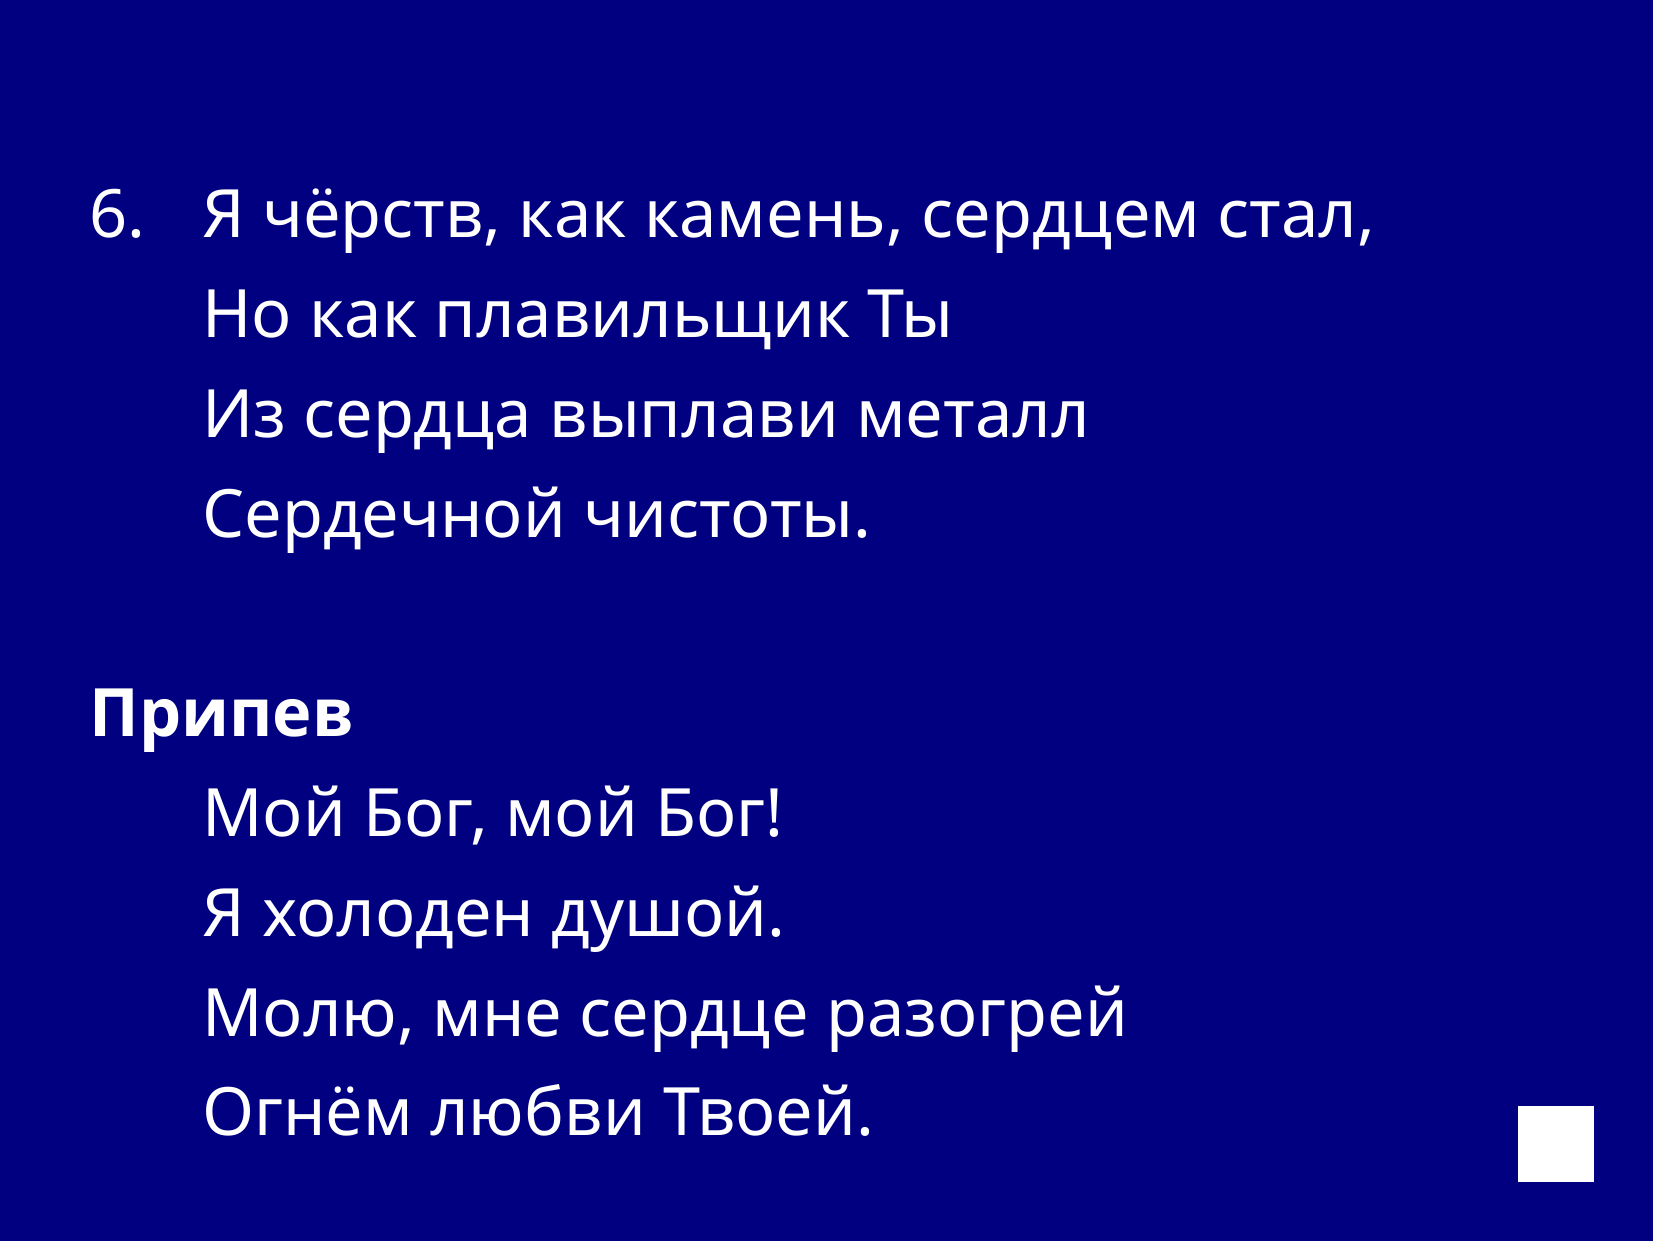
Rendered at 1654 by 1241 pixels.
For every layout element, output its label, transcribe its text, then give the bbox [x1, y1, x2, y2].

text_box [1518, 1106, 1594, 1182]
text_box 6. Я чёрств, как камень, сердцем стал, Но как плавильщик Ты Из сердца выплави металл Сердечной чистоты. Припев Мой Бог, мой Бог! Я холоден душой. Молю, мне сердце разогрей Огнём любви Твоей. [75, 150, 1576, 1163]
